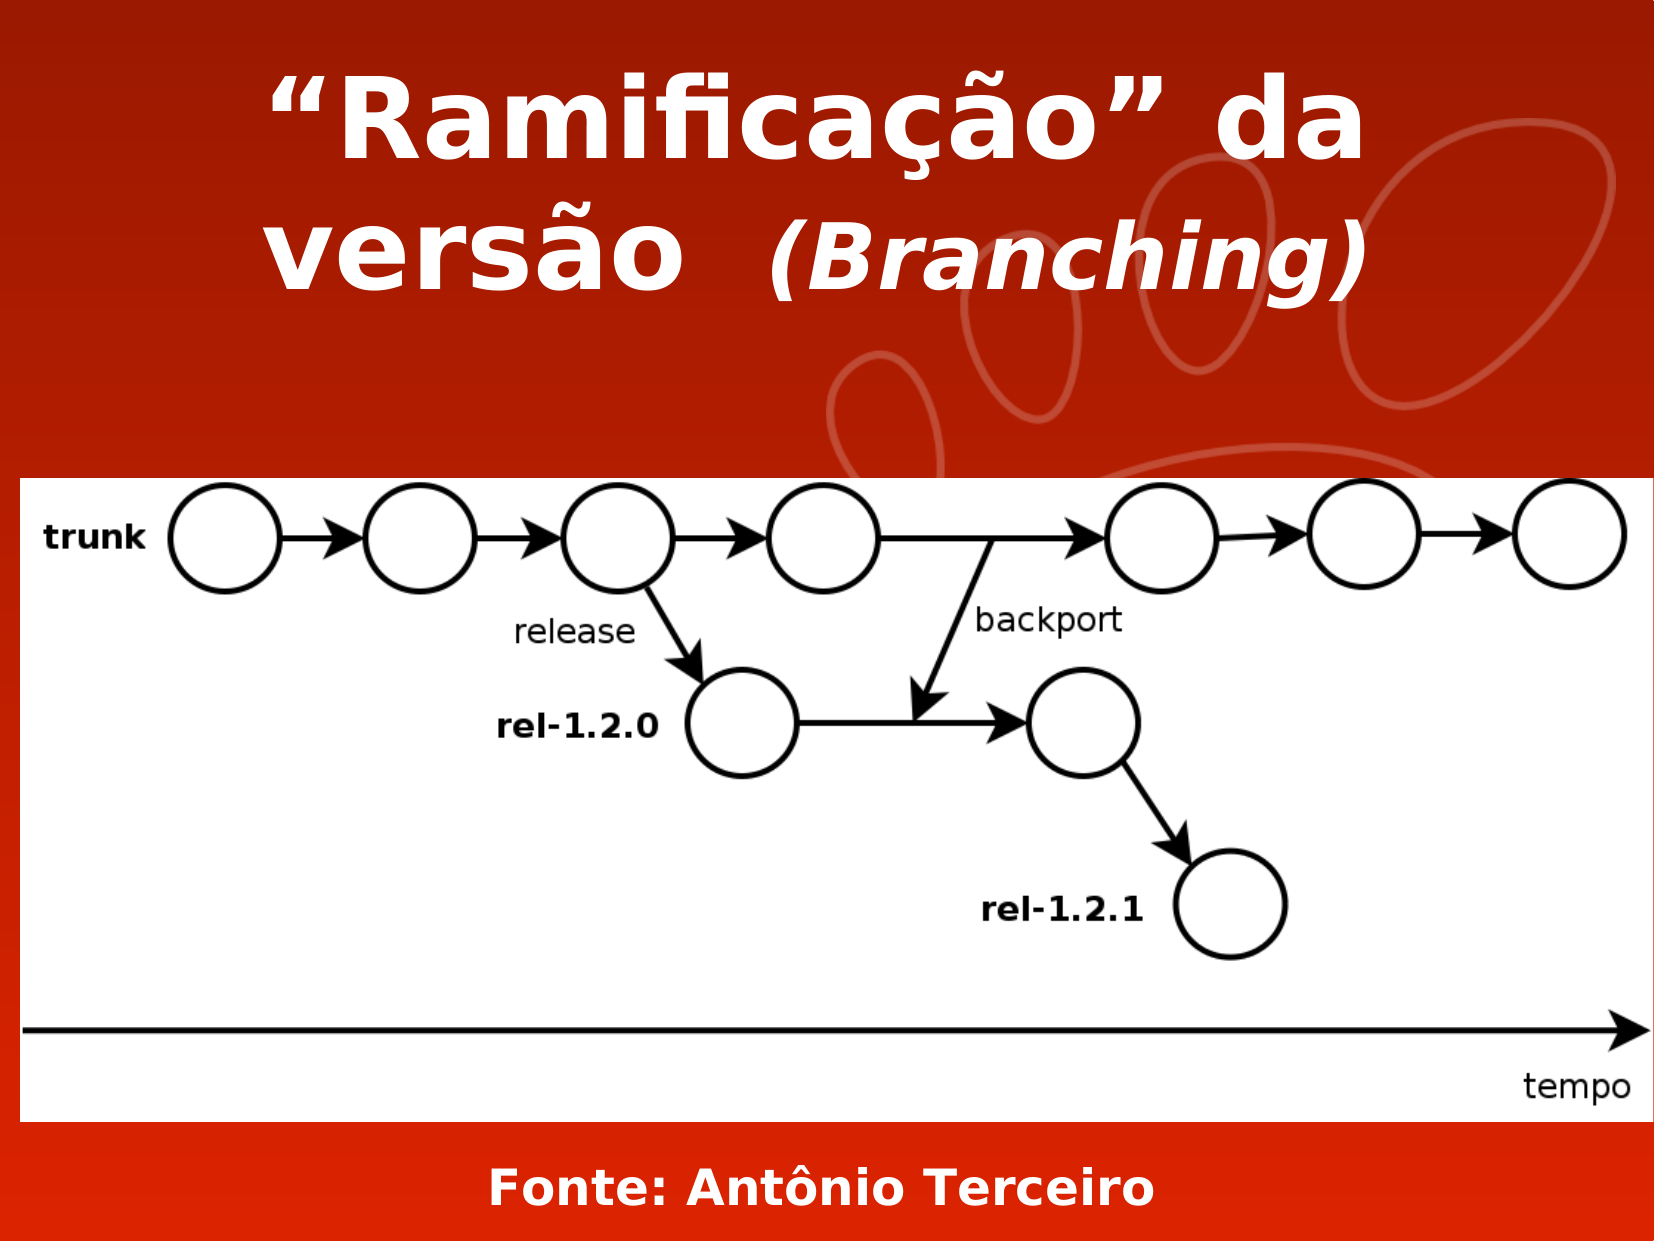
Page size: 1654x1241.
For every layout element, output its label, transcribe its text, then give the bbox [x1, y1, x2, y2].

text_box Fonte: Antônio Terceiro [472, 1151, 1300, 1225]
picture [20, 118, 1654, 1123]
title “Ramificação” da versão (Branching) [0, 0, 1595, 650]
